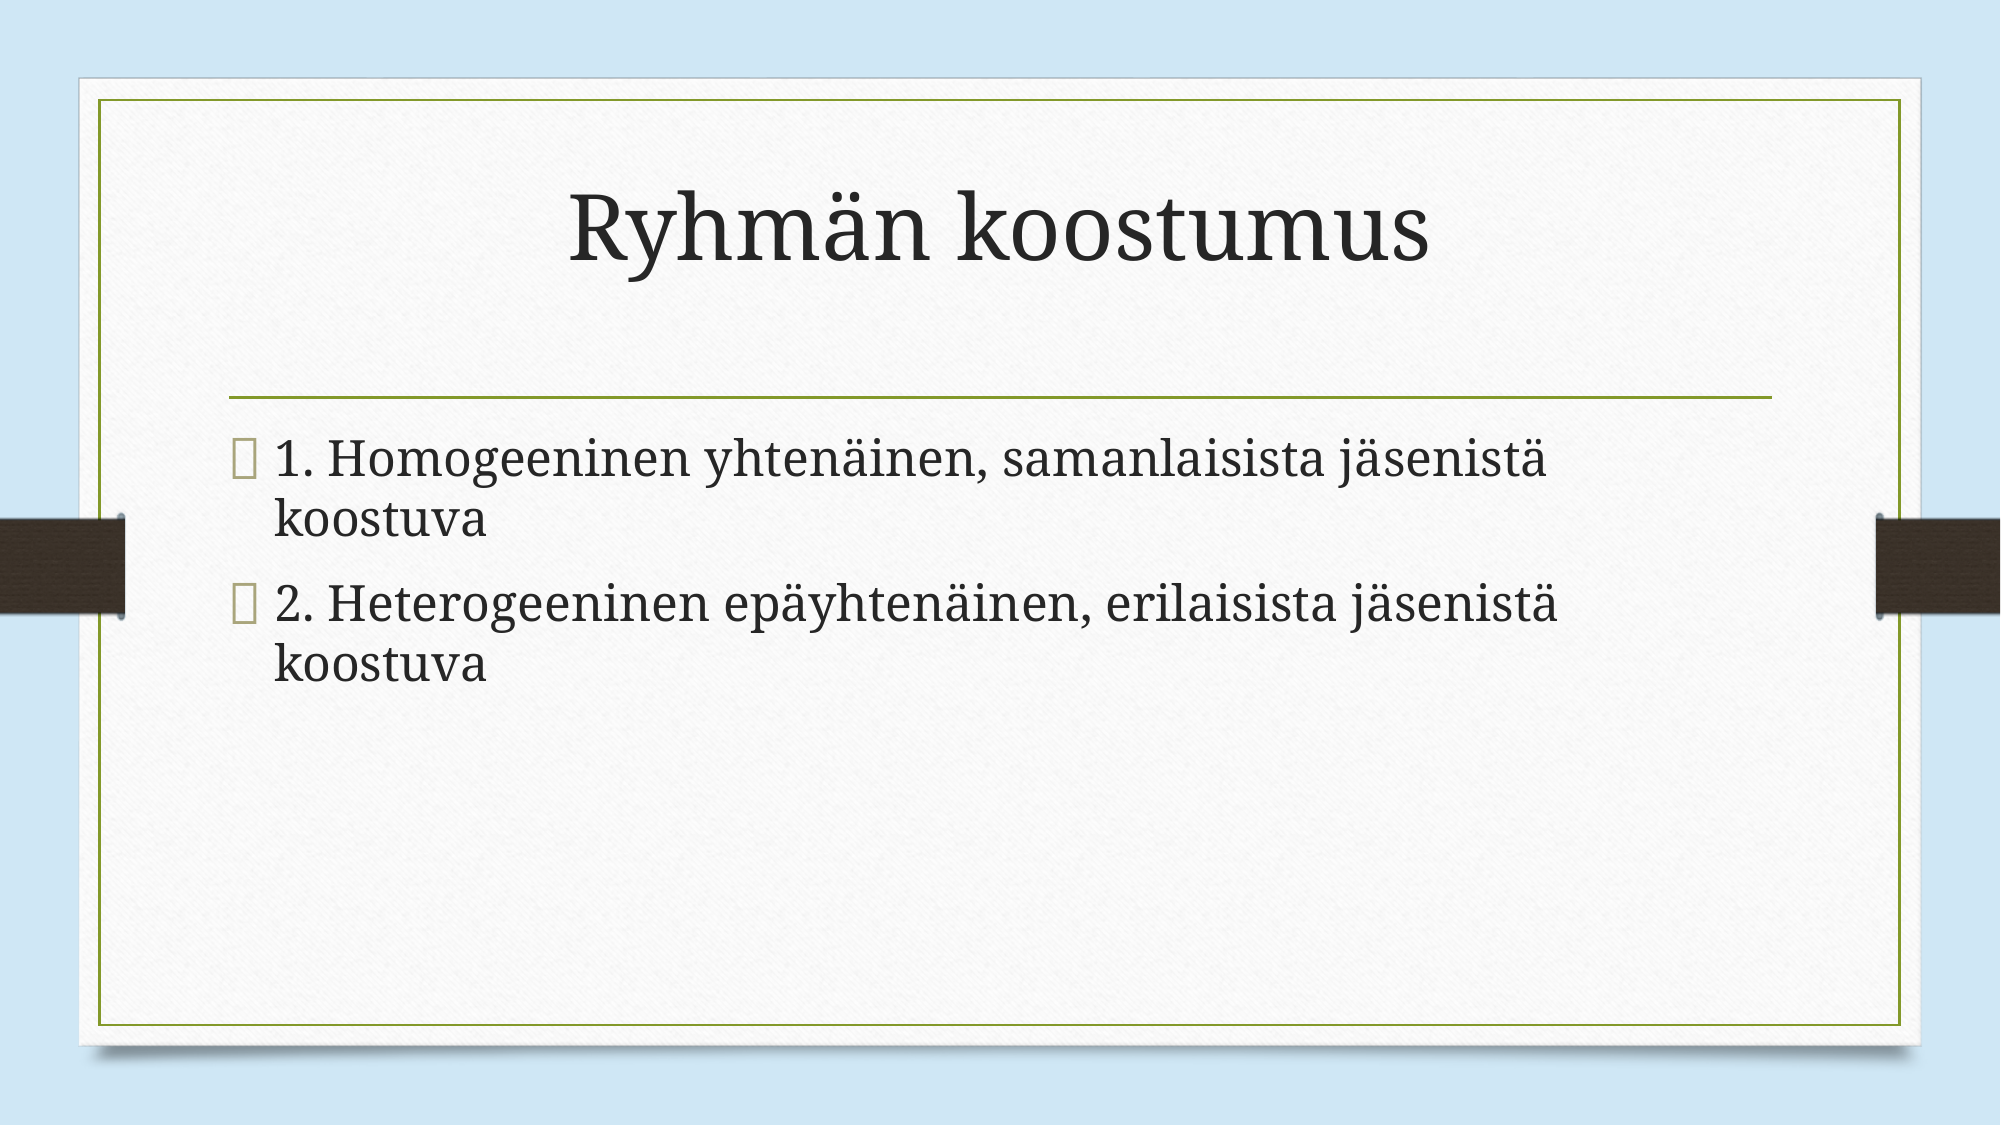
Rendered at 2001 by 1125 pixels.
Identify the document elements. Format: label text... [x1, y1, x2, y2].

picture [0, 0, 2001, 1125]
title Ryhmän koostumus [212, 161, 1788, 375]
list 1. Homogeeninen yhtenäinen, samanlaisista jäsenistä koostuva 2. Heterogeeninen epäyhtenäinen, erilaisista jäsenistä koostuva [212, 419, 1788, 964]
